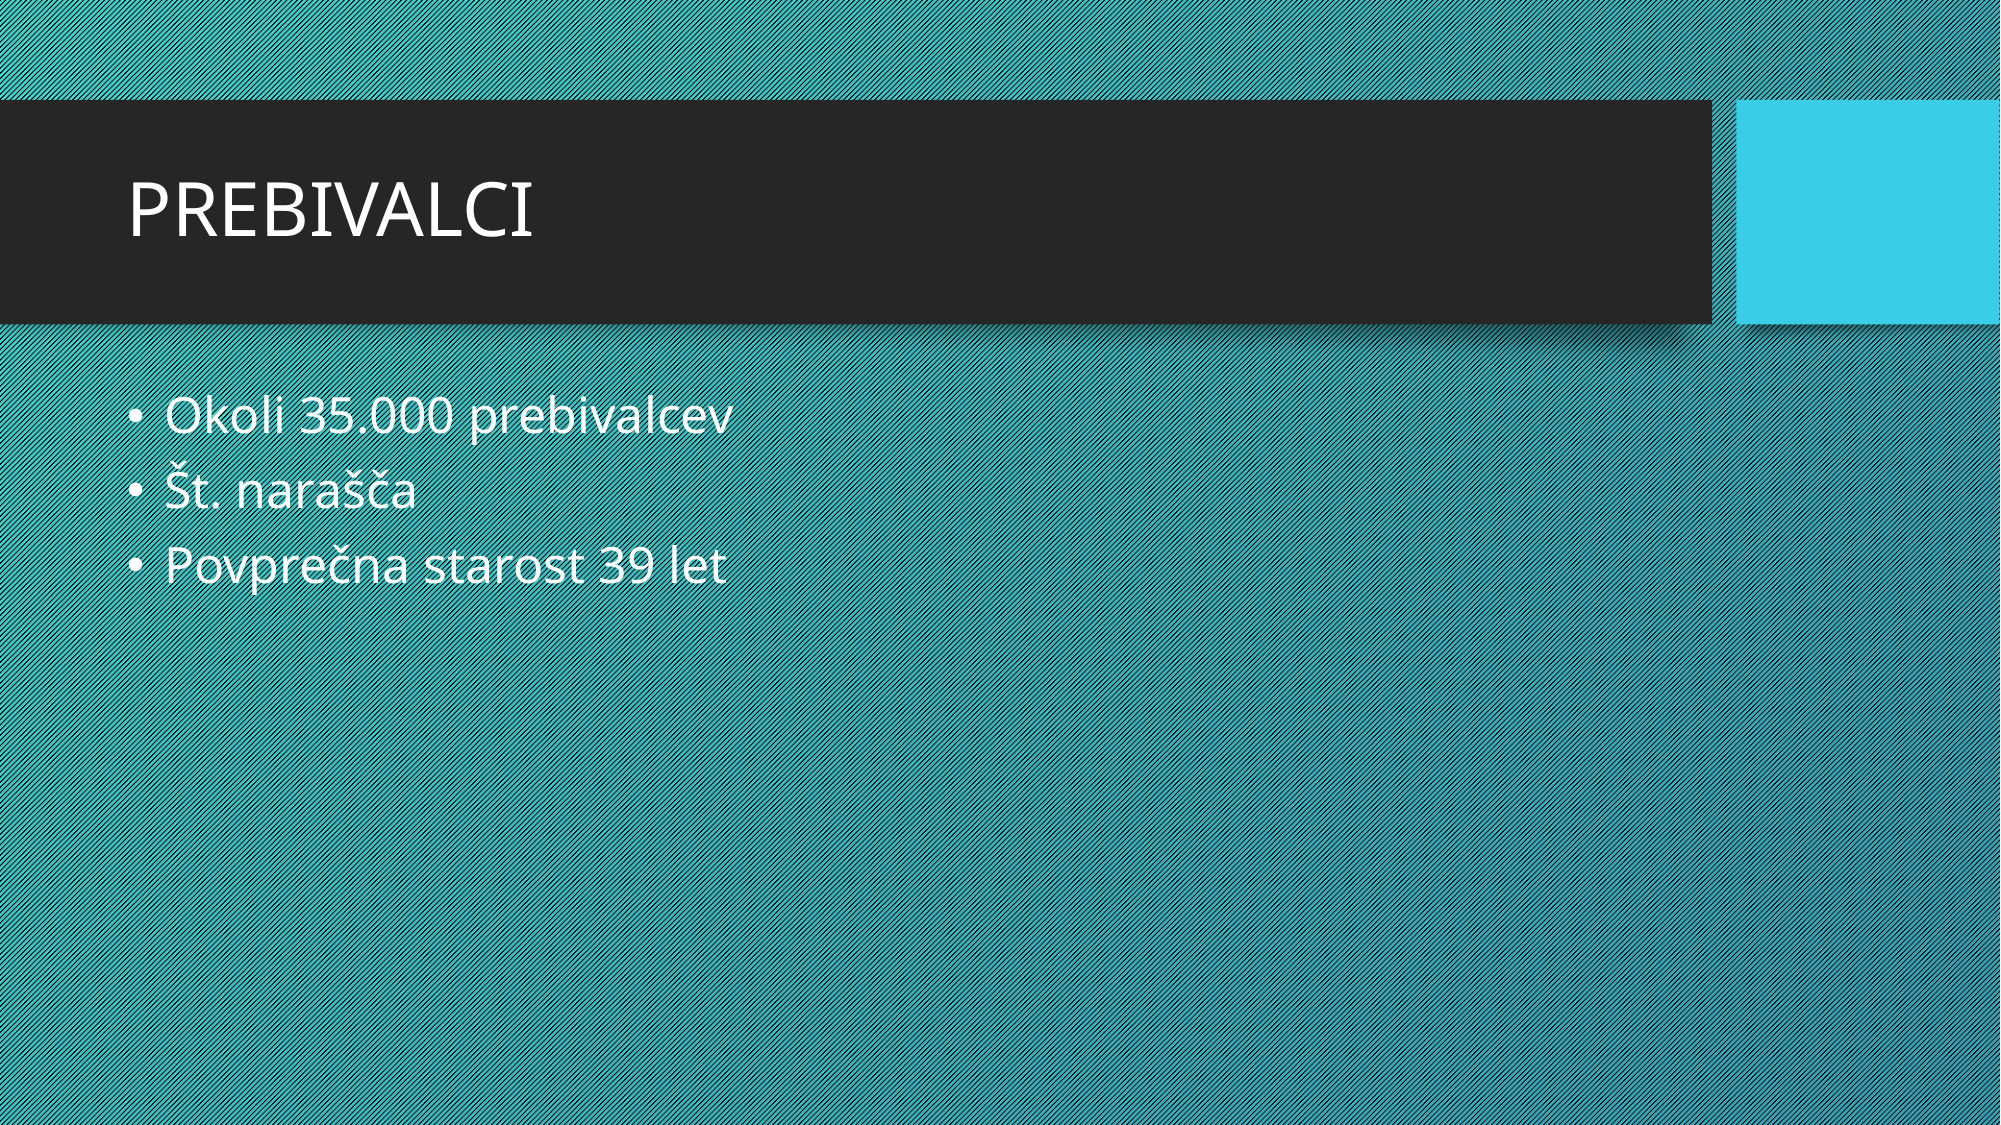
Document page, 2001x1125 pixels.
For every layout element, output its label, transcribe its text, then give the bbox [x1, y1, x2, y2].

picture [0, 0, 2000, 1125]
list Okoli 35.000 prebivalcev Št. narašča Povprečna starost 39 let [111, 383, 1689, 974]
title PREBIVALCI [111, 123, 1689, 301]
